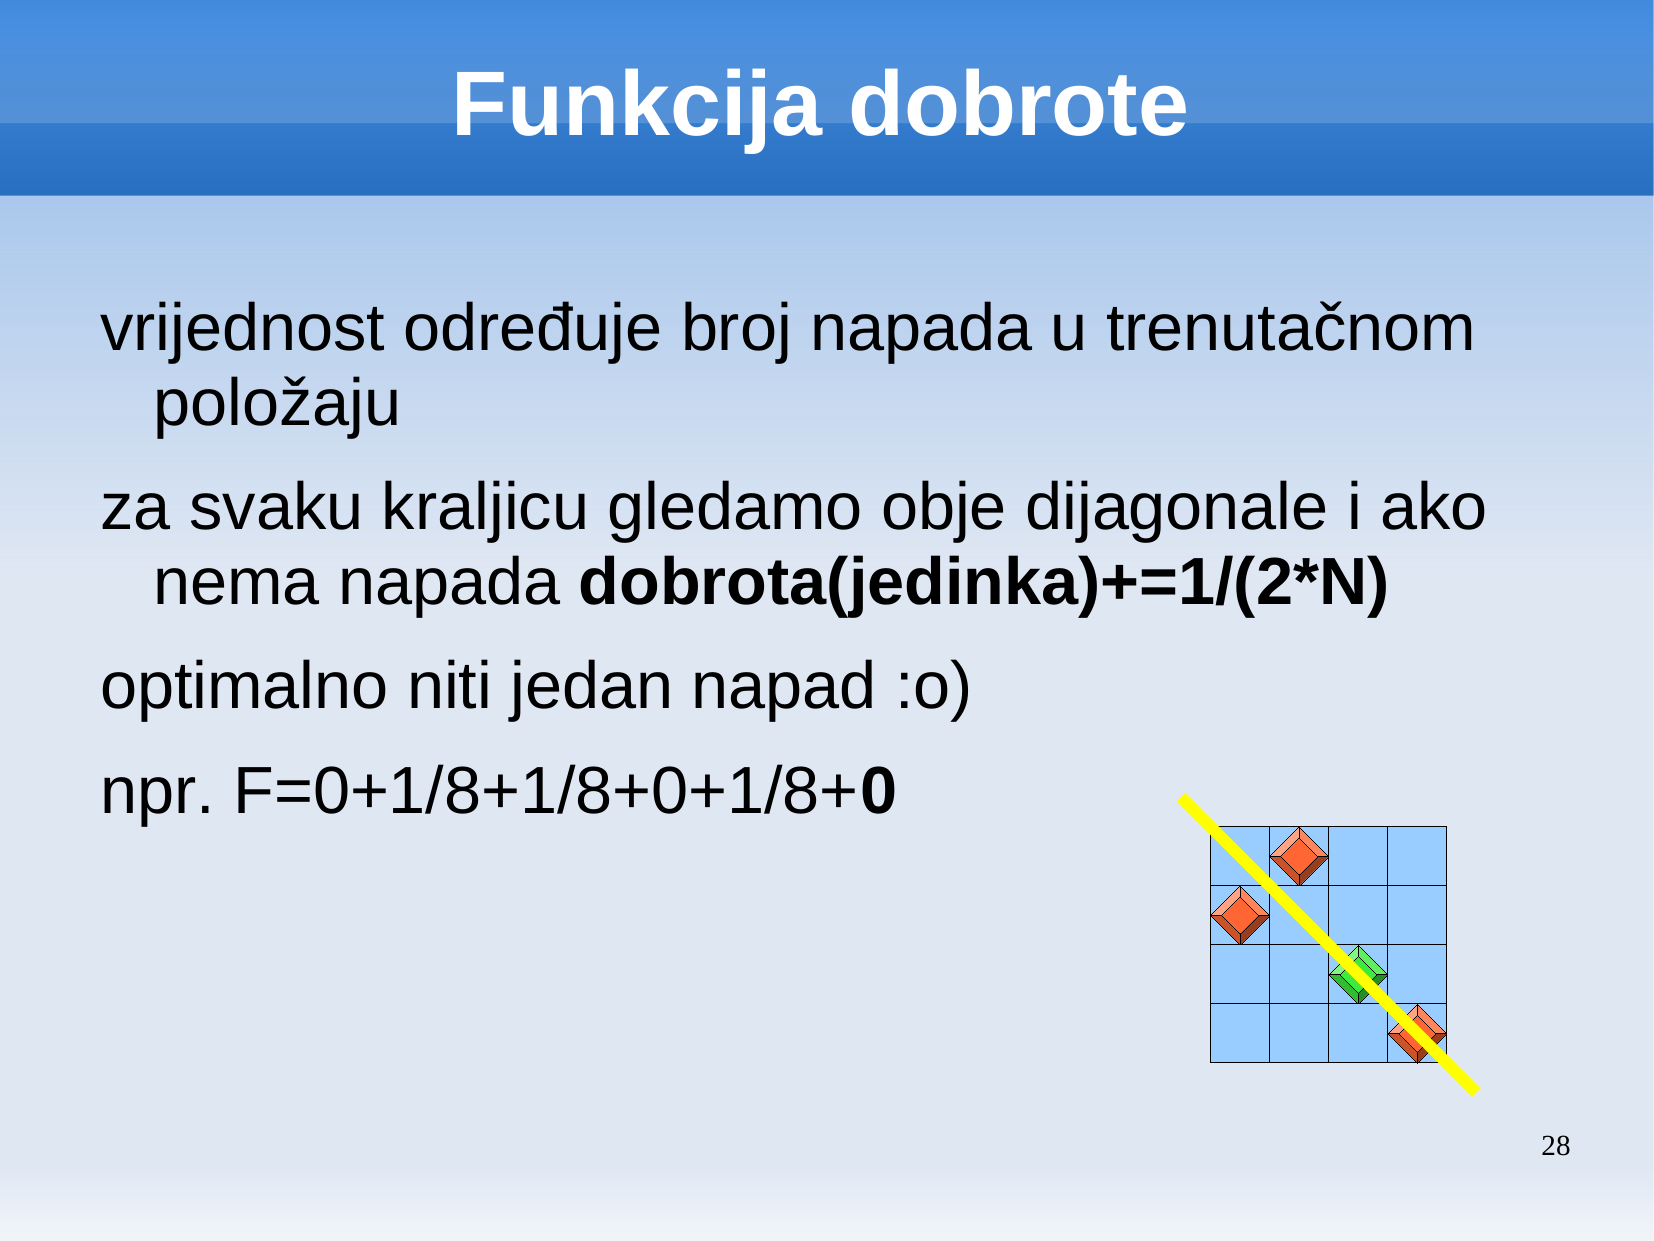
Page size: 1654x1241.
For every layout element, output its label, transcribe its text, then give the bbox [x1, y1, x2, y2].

text_box [1242, 886, 1269, 913]
text_box 1 [1407, 1003, 1418, 1020]
text_box [1388, 886, 1447, 944]
text_box [1329, 971, 1387, 1063]
text_box [1210, 886, 1238, 914]
text_box [1220, 826, 1269, 875]
text_box [1329, 886, 1387, 944]
text_box [1388, 1030, 1437, 1064]
text_box [1300, 826, 1328, 854]
text_box [1270, 826, 1298, 854]
text_box [1388, 1014, 1397, 1032]
text_box [1270, 826, 1387, 934]
text_box 1 [1328, 964, 1345, 975]
text_box 1 [1387, 1023, 1404, 1034]
text_box [1210, 896, 1318, 1003]
title Funkcija dobrote [76, 7, 1565, 200]
text_box [1414, 1016, 1447, 1053]
text_box [1270, 1004, 1328, 1063]
text_box [1398, 1004, 1416, 1013]
text_box [1210, 1004, 1269, 1063]
text_box 1 [1210, 885, 1241, 916]
text_box [1355, 945, 1447, 1003]
picture [0, 0, 1654, 1241]
list vrijednost određuje broj napada u trenutačnom položaju za svaku kraljicu gledamo obje dijagonale i ako nema napada dobrota(jedinka)+=1/(2*N) optimalno niti jedan napad :o) npr. F=0+1/8+1/8+0+1/8+0 [82, 290, 1571, 1094]
text_box [1419, 1004, 1447, 1032]
text_box 1 [1348, 944, 1359, 961]
text_box [1339, 945, 1357, 954]
text_box [1210, 836, 1259, 885]
text_box [1270, 945, 1328, 1003]
text_box [1388, 826, 1447, 885]
text_box [1329, 955, 1338, 973]
text_box 1 [1269, 826, 1300, 857]
text_box [1360, 945, 1387, 972]
